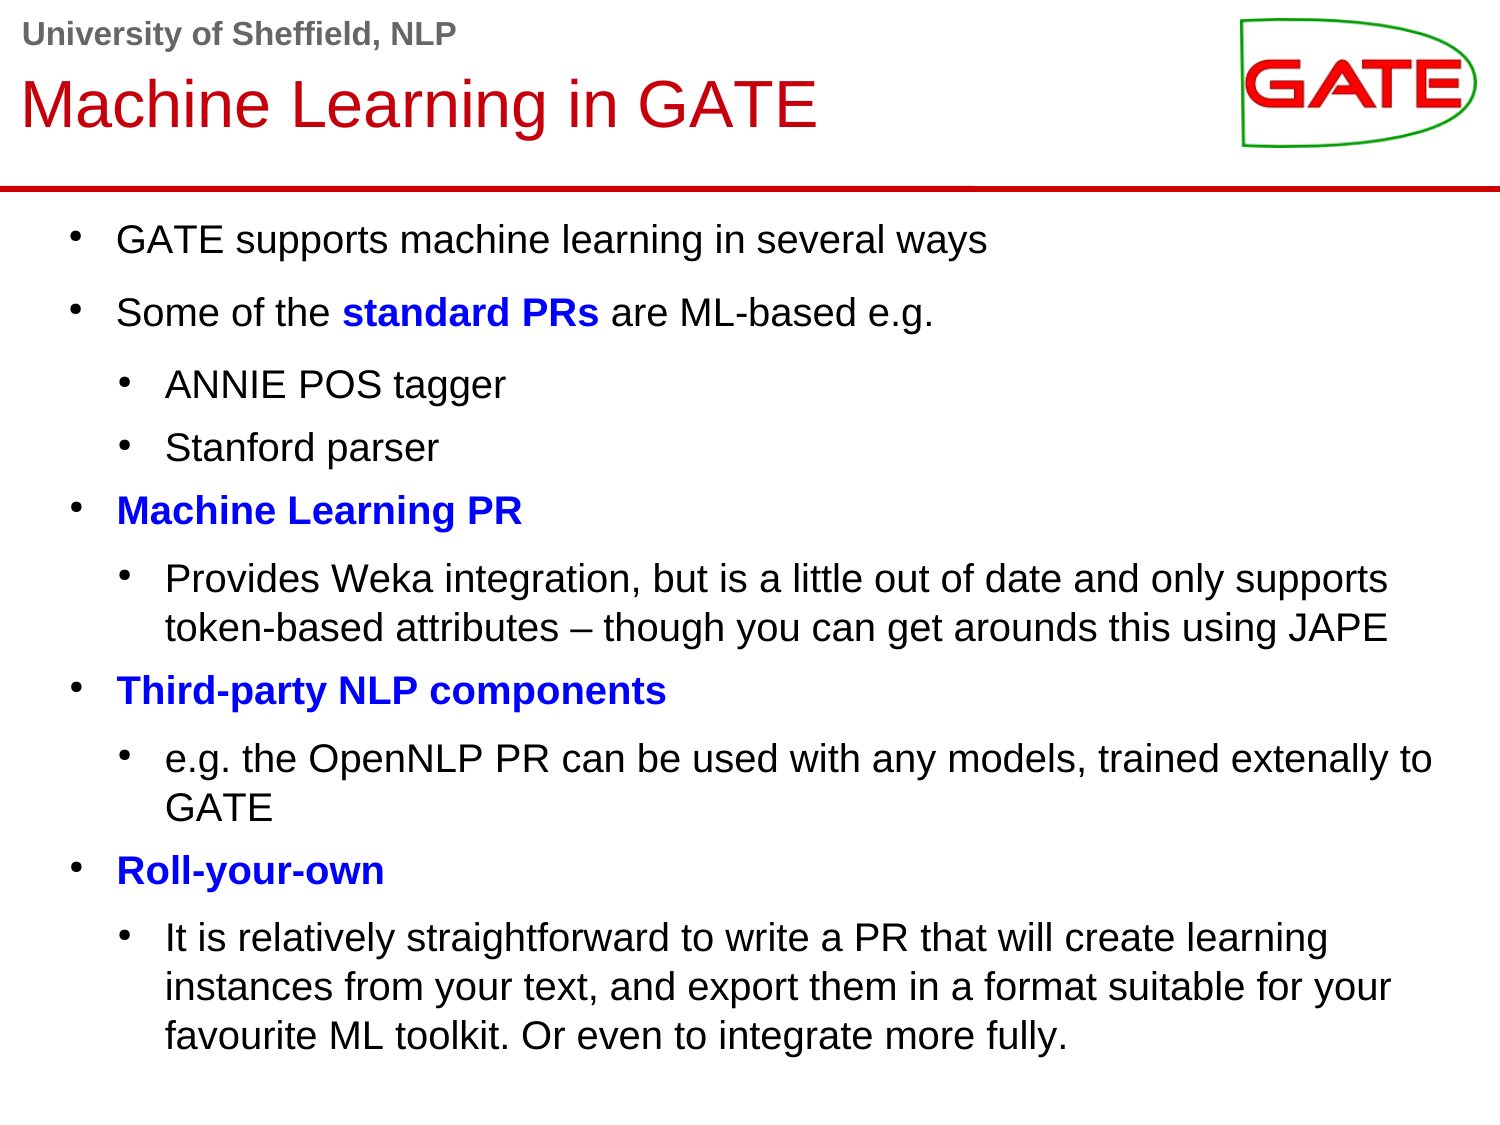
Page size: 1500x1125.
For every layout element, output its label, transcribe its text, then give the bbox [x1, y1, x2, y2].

title Machine Learning in GATE [20, 45, 1240, 166]
picture [1240, 18, 1477, 148]
list GATE supports machine learning in several ways Some of the standard PRs are ML-based e.g. ANNIE POS tagger Stanford parser Machine Learning PR Provides Weka integration, but is a little out of date and only supports token-based attributes – though you can get arounds this using JAPE Third-party NLP components e.g. the OpenNLP PR can be used with any models, trained extenally to GATE Roll-your-own It is relatively straightforward to write a PR that will create learning instances from your text, and export them in a format suitable for your favourite ML toolkit. Or even to integrate more fully. [23, 212, 1477, 1063]
